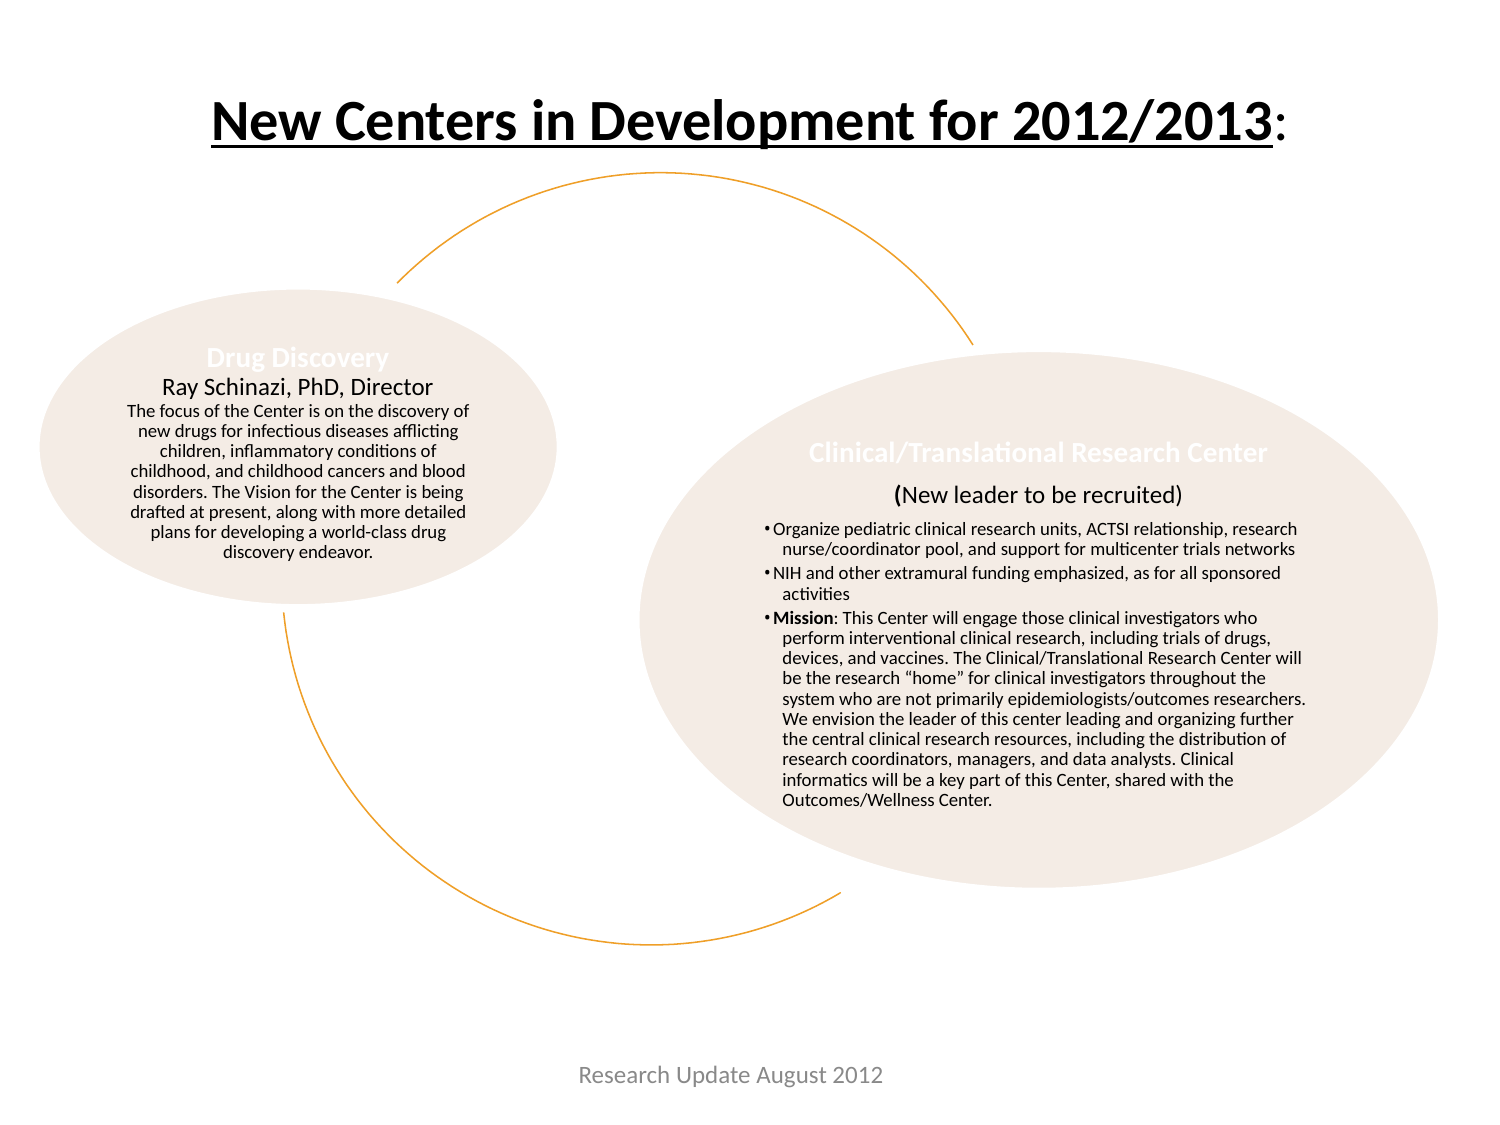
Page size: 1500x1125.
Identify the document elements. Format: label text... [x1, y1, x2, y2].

text_box Research Update August 2012 [525, 1050, 938, 1098]
title New Centers in Development for 2012/2013: [75, 75, 1426, 150]
text_box Drug Discovery Ray Schinazi, PhD, Director The focus of the Center is on the discovery of new drugs for infectious diseases afflicting children, inflammatory conditions of childhood, and childhood cancers and blood disorders. The Vision for the Center is being drafted at present, along with more detailed plans for developing a world-class drug discovery endeavor. [37, 287, 559, 607]
text_box Clinical/Translational Research Center (New leader to be recruited) Organize pediatric clinical research units, ACTSI relationship, research nurse/coordinator pool, and support for multicenter trials networks NIH and other extramural funding emphasized, as for all sponsored activities Mission: This Center will engage those clinical investigators who perform interventional clinical research, including trials of drugs, devices, and vaccines. The Clinical/Translational Research Center will be the research “home” for clinical investigators throughout the system who are not primarily epidemiologists/outcomes researchers. We envision the leader of this center leading and organizing further the central clinical research resources, including the distribution of research coordinators, managers, and data analysts. Clinical informatics will be a key part of this Center, shared with the Outcomes/Wellness Center. [637, 350, 1441, 890]
